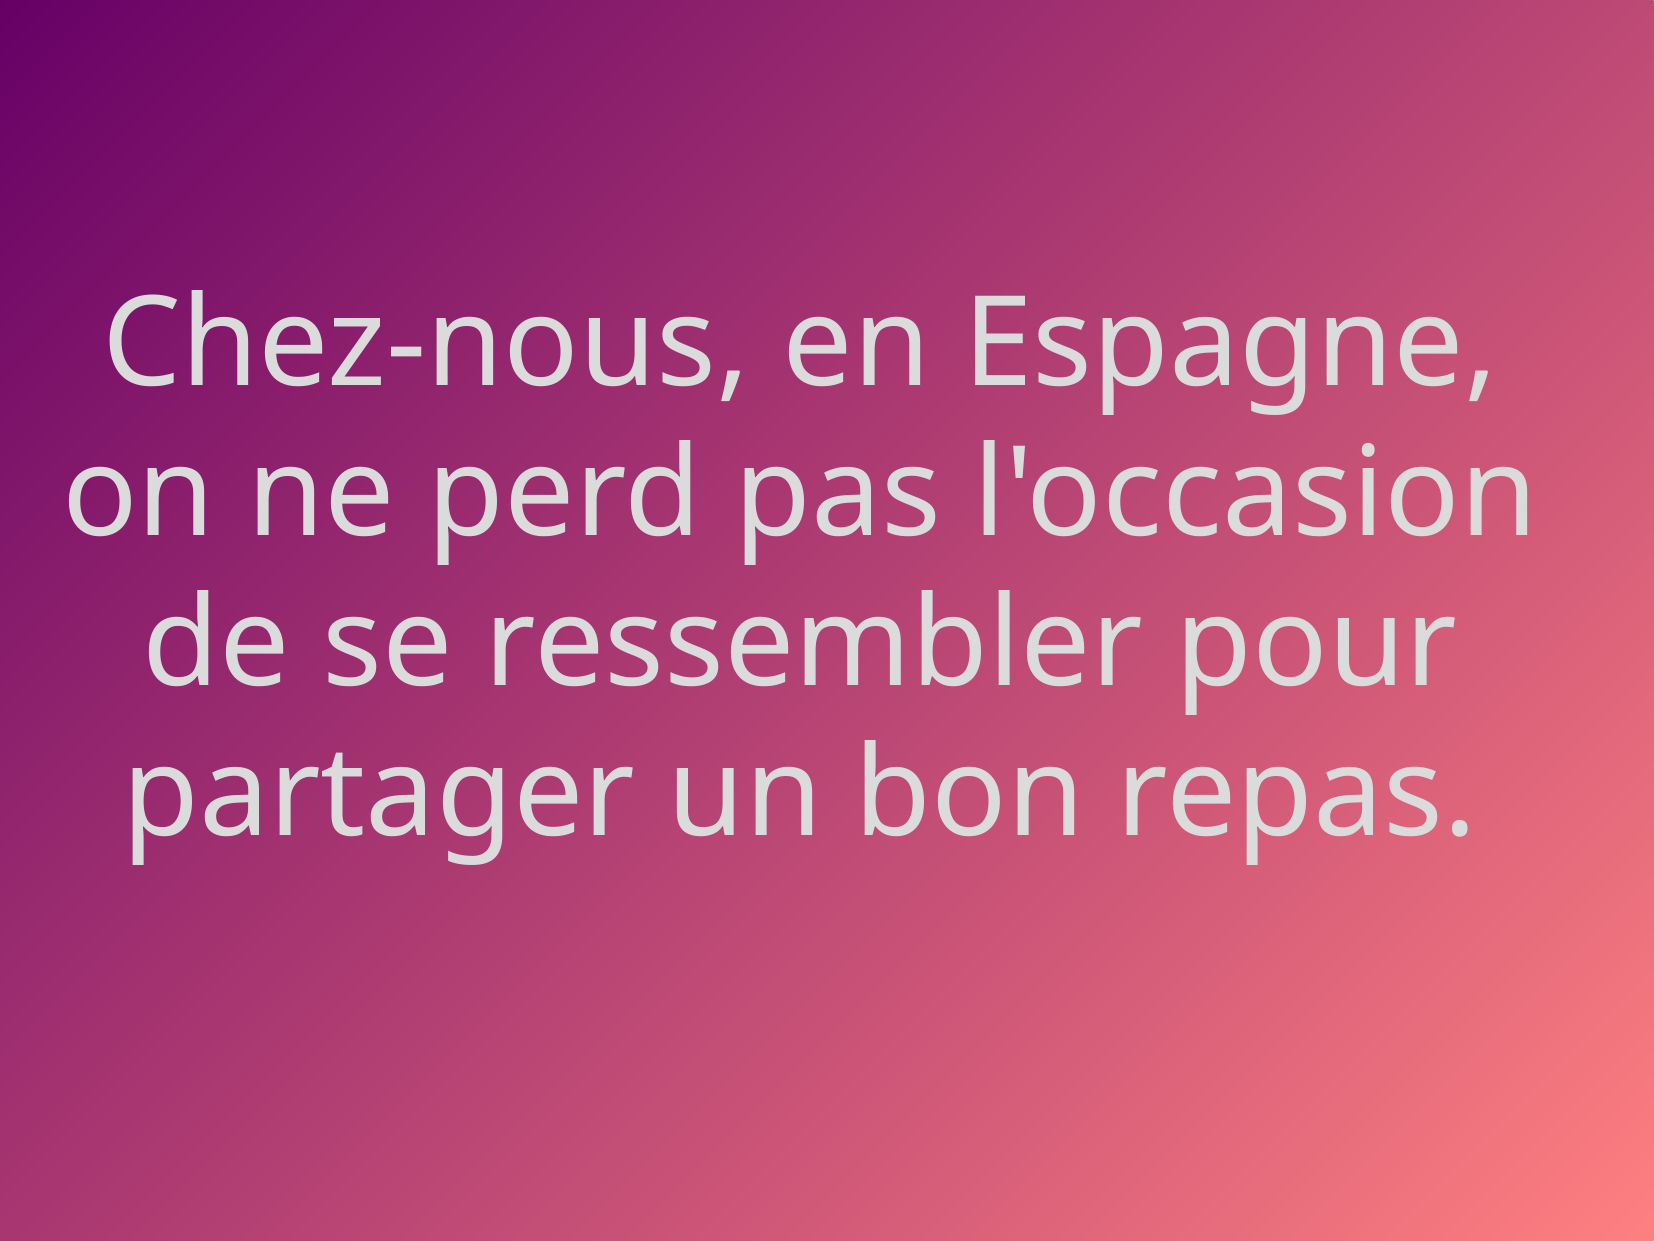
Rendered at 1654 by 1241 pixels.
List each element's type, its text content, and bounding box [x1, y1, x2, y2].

subtitle Chez-nous, en Espagne, on ne perd pas l'occasion de se ressembler pour partager un bon repas. [56, 80, 1545, 1041]
